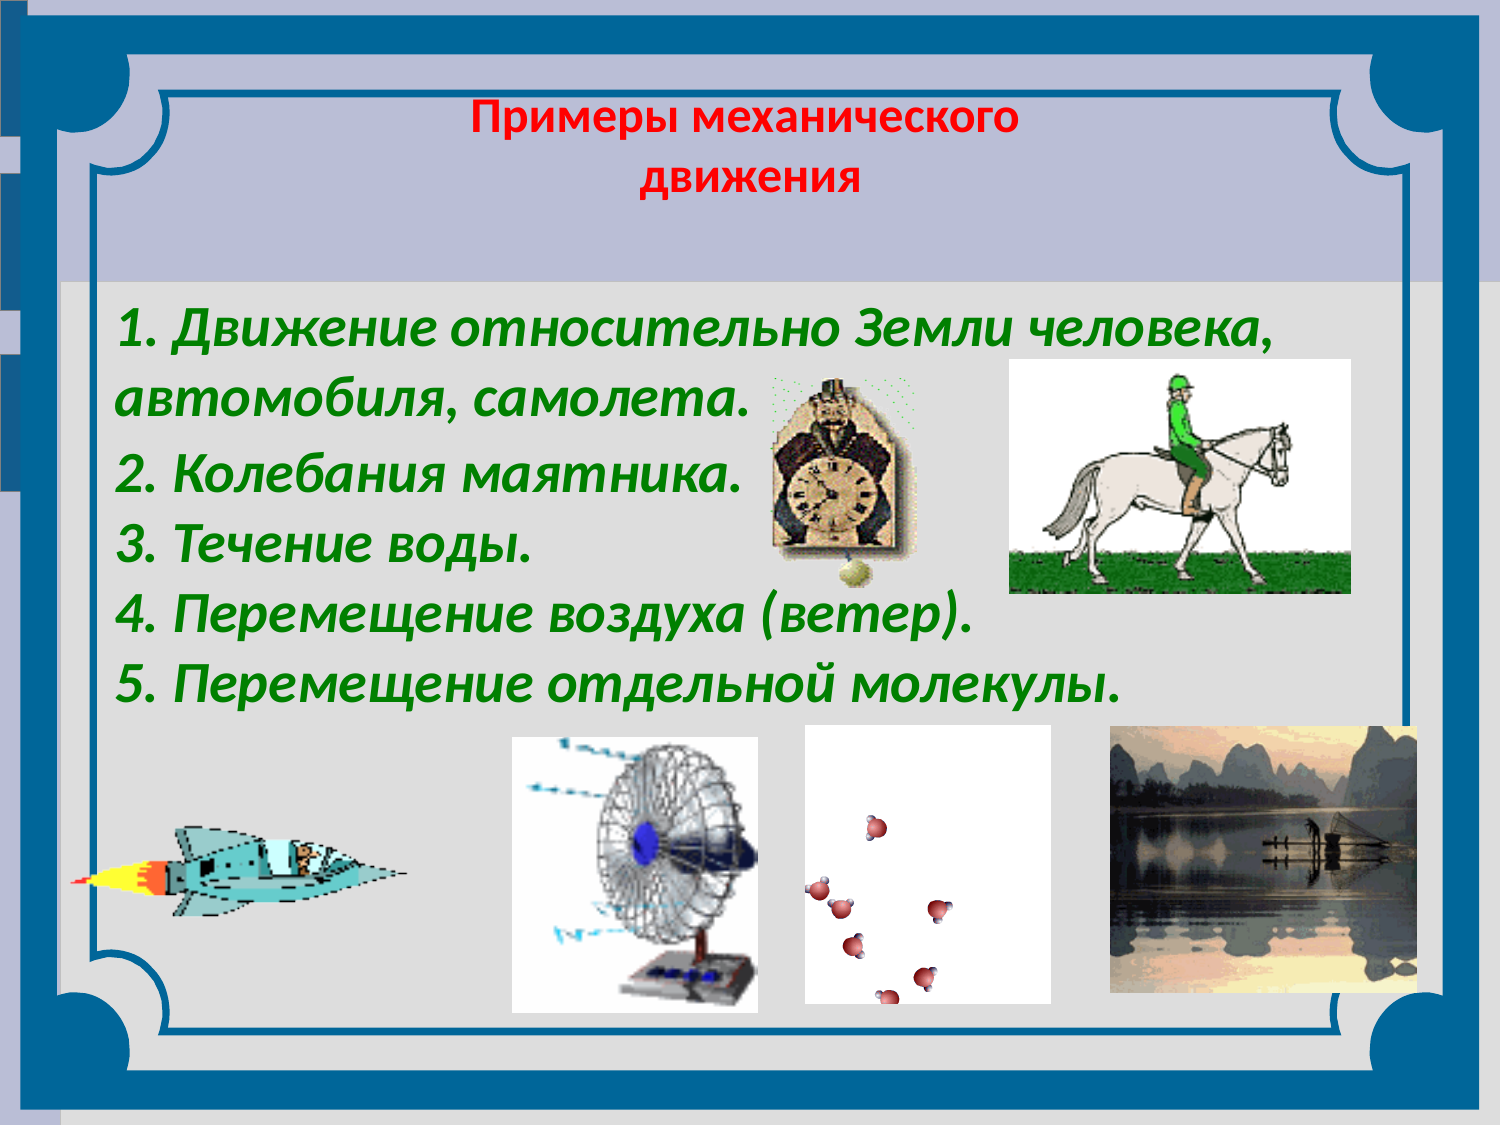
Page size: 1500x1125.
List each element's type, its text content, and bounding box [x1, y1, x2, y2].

picture [805, 725, 1051, 1004]
picture [762, 378, 917, 588]
picture [66, 803, 415, 944]
text_box 2. Колебания маятника. 3. Течение воды. 4. Перемещение воздуха (ветер). 5. Перемещение отдельной молекулы. [99, 436, 1300, 722]
picture [512, 737, 758, 1013]
text_box Примеры механического движения [455, 75, 1047, 210]
text_box [20, 15, 1480, 1110]
picture [1110, 726, 1417, 993]
picture [1009, 359, 1351, 594]
text_box 1. Движение относительно Земли человека, автомобиля, самолета. [99, 280, 1400, 436]
